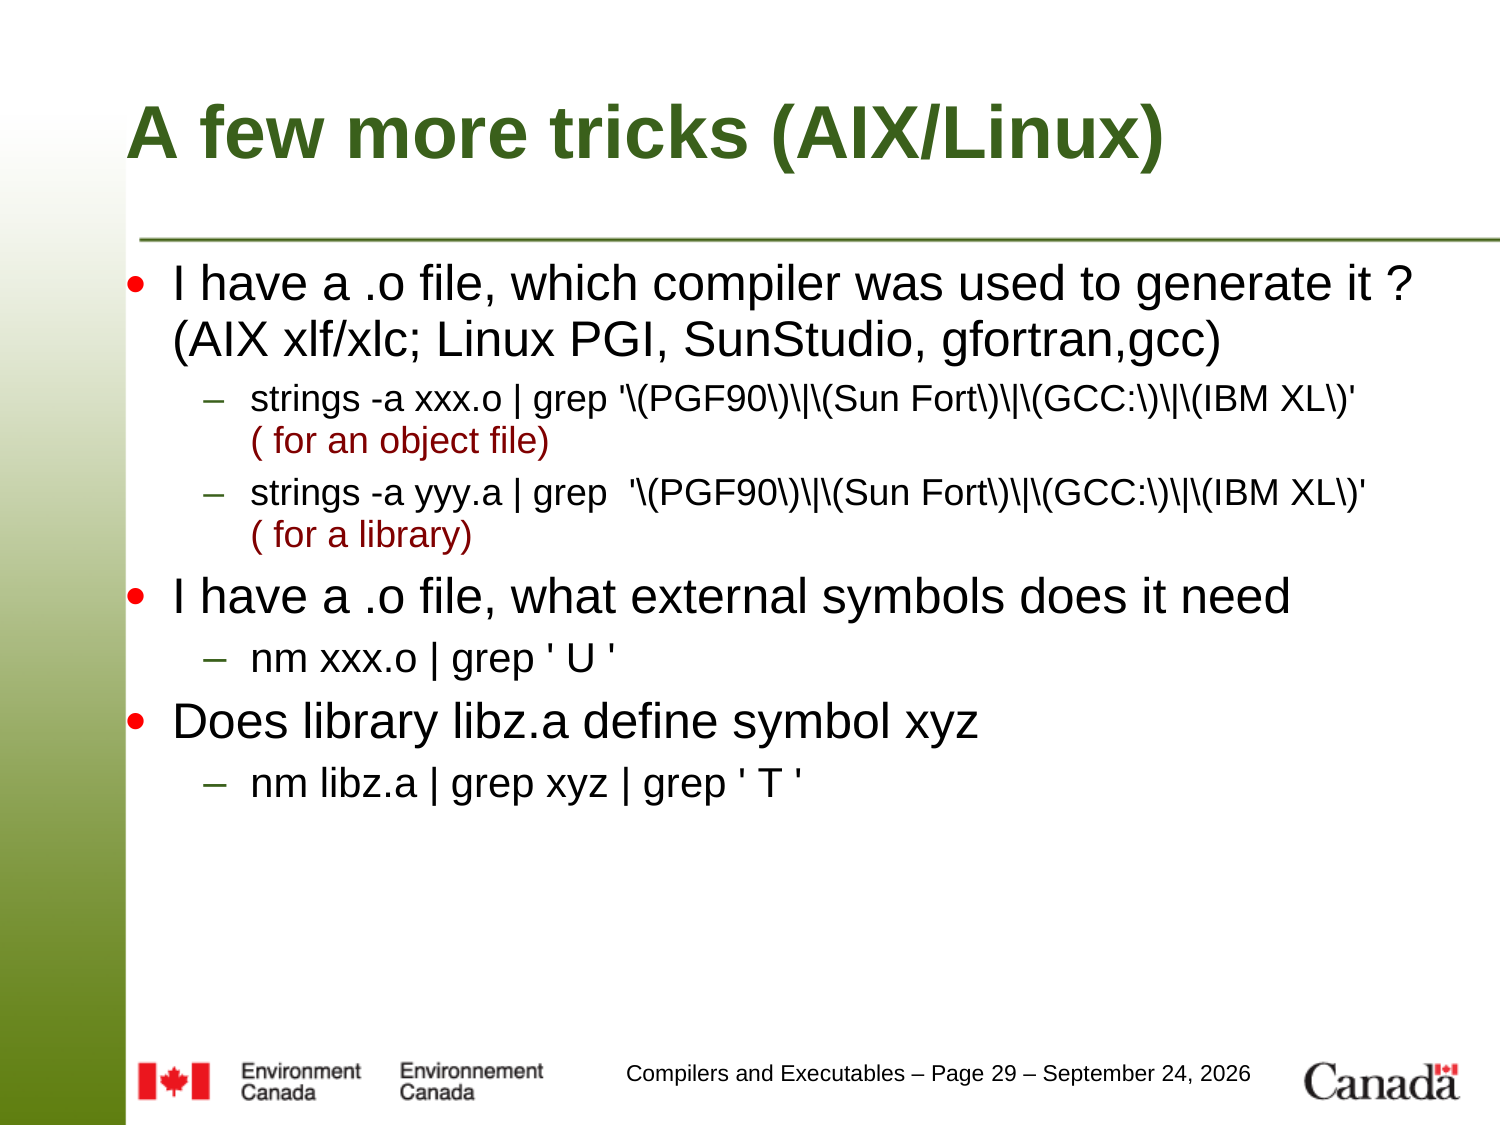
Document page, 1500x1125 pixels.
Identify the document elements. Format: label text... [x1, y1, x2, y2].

title A few more tricks (AIX/Linux) [125, 52, 1463, 213]
list I have a .o file, which compiler was used to generate it ? (AIX xlf/xlc; Linux PGI, SunStudio, gfortran,gcc) strings -a xxx.o | grep '\(PGF90\)\|\(Sun Fort\)\|\(GCC:\)\|\(IBM XL\)' ( for an object file) strings -a yyy.a | grep '\(PGF90\)\|\(Sun Fort\)\|\(GCC:\)\|\(IBM XL\)' ( for a library) I have a .o file, what external symbols does it need nm xxx.o | grep ' U ' Does library libz.a define symbol xyz nm libz.a | grep xyz | grep ' T ' [125, 255, 1463, 1009]
picture [0, 0, 1500, 1125]
